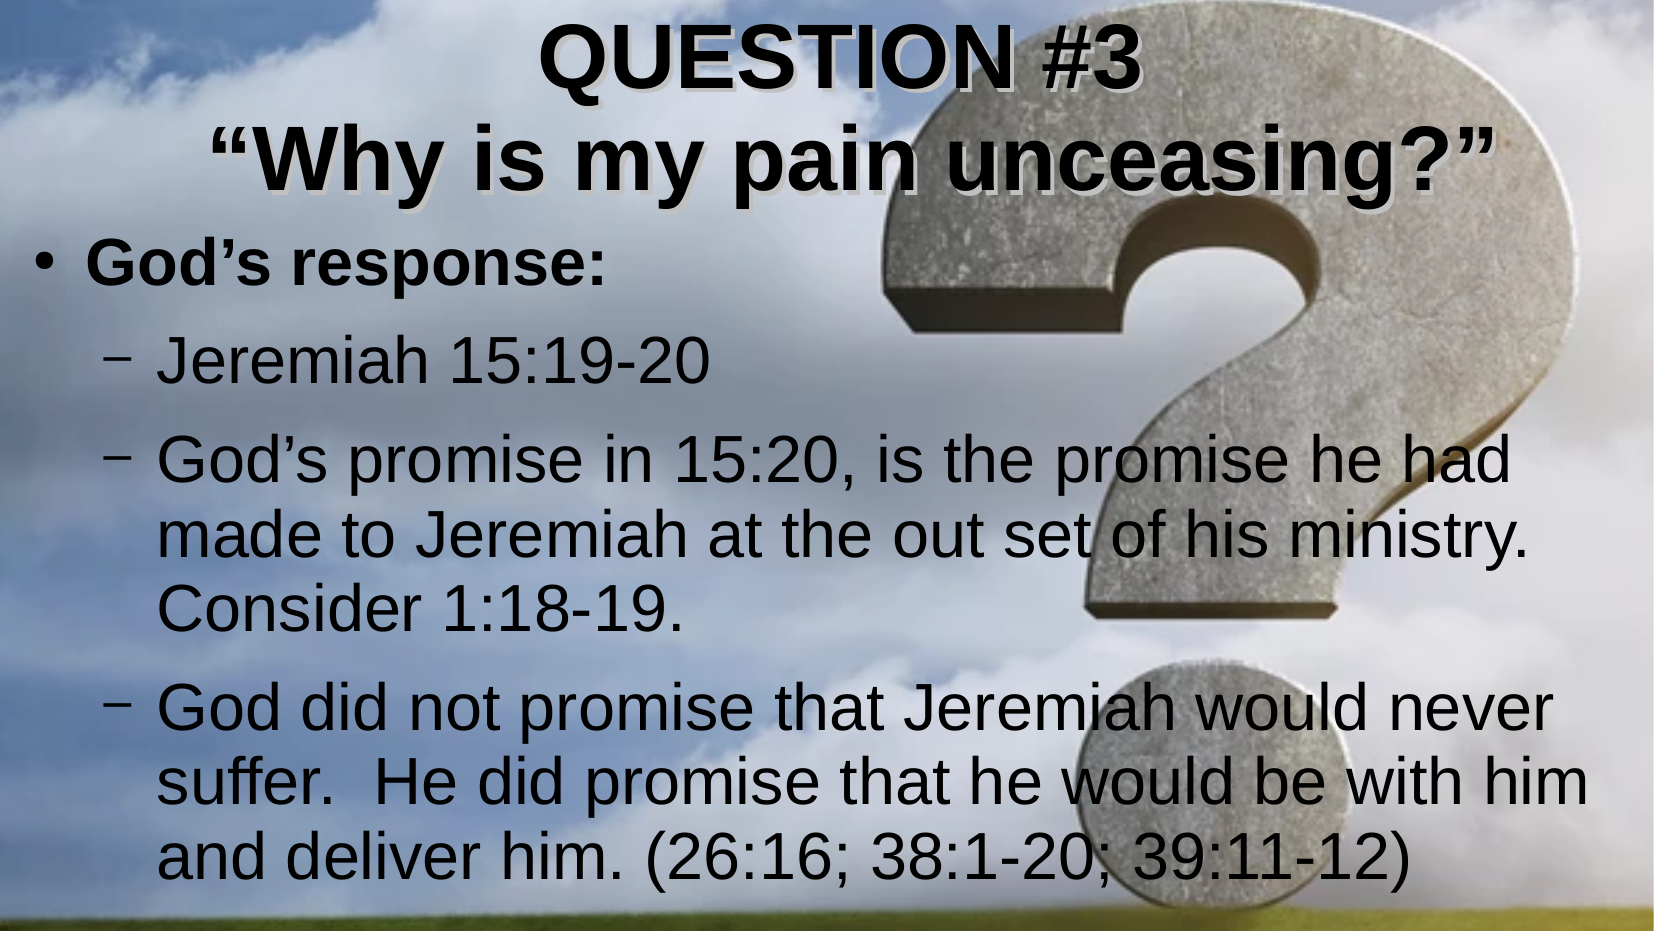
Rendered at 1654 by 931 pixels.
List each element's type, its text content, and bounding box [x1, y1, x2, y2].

picture [0, 0, 1654, 931]
list God’s response: Jeremiah 15:19-20 God’s promise in 15:20, is the promise he had made to Jeremiah at the out set of his ministry. Consider 1:18-19. God did not promise that Jeremiah would never suffer. He did promise that he would be with him and deliver him. (26:16; 38:1-20; 39:11-12) [15, 225, 1651, 916]
title QUESTION #3 “Why is my pain unceasing?” [46, 5, 1637, 211]
